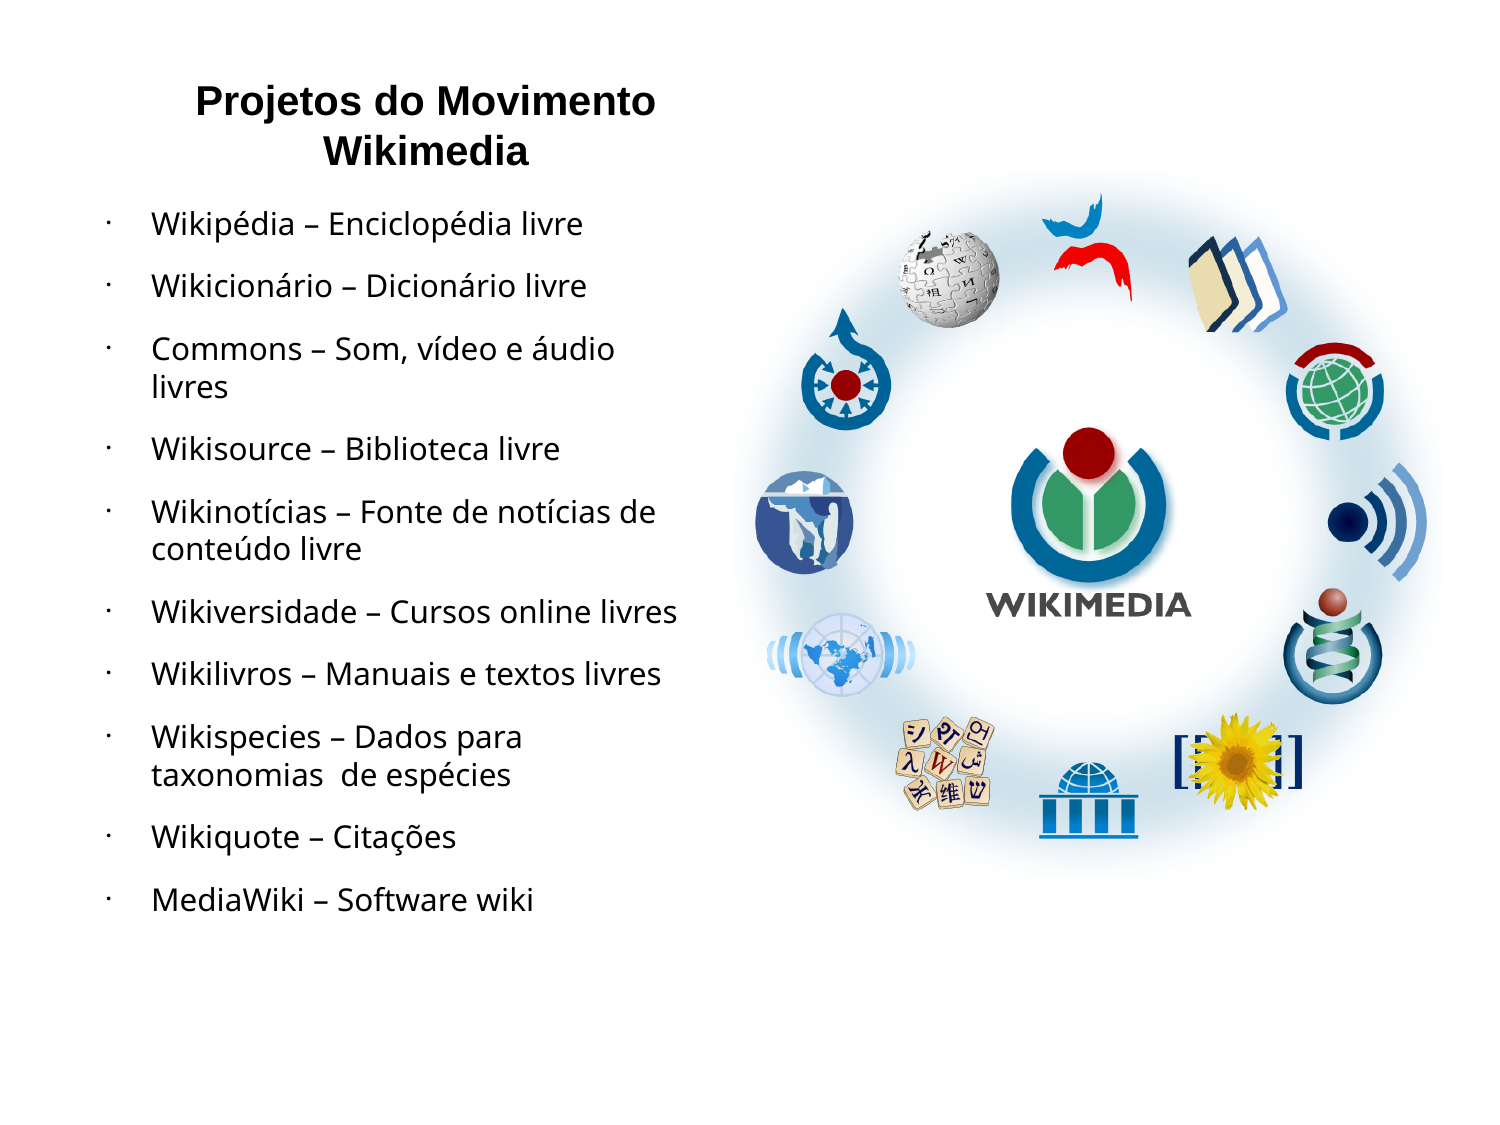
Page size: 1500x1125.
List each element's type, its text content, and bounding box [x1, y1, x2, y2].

list Wikipédia – Enciclopédia livre Wikicionário – Dicionário livre Commons – Som, vídeo e áudio livres Wikisource – Biblioteca livre Wikinotícias – Fonte de notícias de conteúdo livre Wikiversidade – Cursos online livres Wikilivros – Manuais e textos livres Wikispecies – Dados para taxonomias de espécies Wikiquote – Citações MediaWiki – Software wiki [76, 196, 694, 966]
picture [733, 170, 1442, 879]
title Projetos do Movimento Wikimedia [76, 66, 776, 161]
